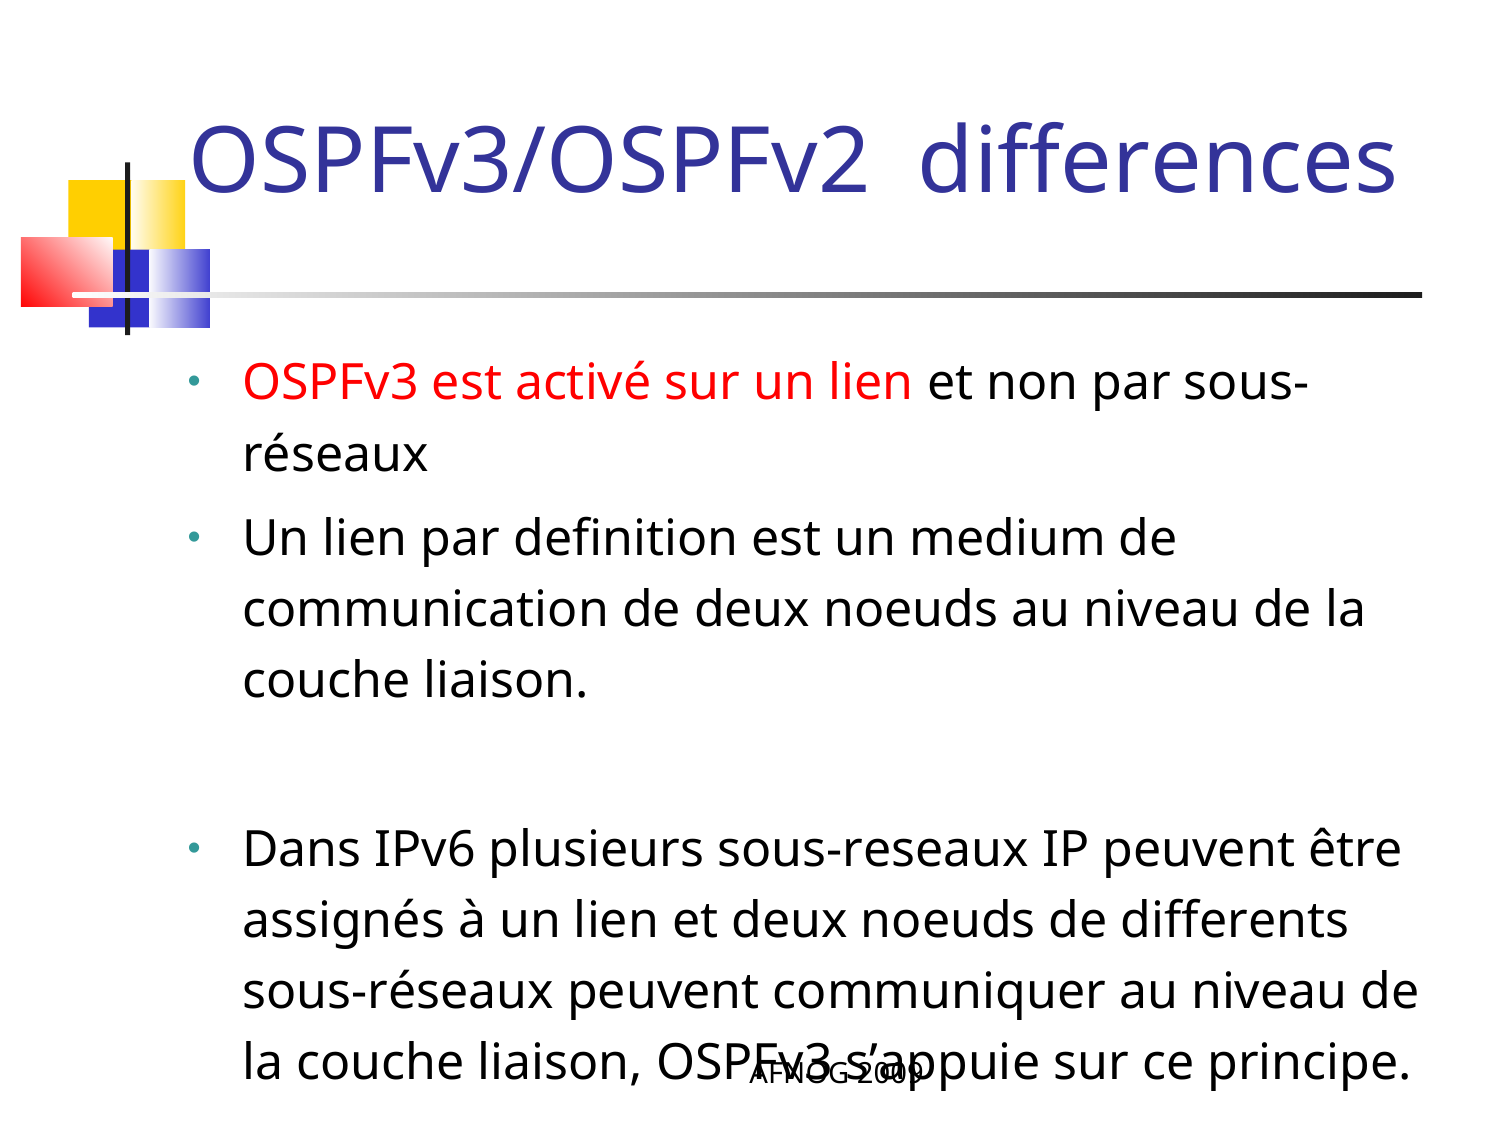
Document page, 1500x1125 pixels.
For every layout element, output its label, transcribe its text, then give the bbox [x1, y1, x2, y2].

list OSPFv3 est activé sur un lien et non par sous-réseaux Un lien par definition est un medium de communication de deux noeuds au niveau de la couche liaison. Dans IPv6 plusieurs sous-reseaux IP peuvent être assignés à un lien et deux noeuds de differents sous-réseaux peuvent communiquer au niveau de la couche liaison, OSPFv3 s’appuie sur ce principe. [187, 343, 1425, 1125]
title OSPFv3/OSPFv2 differences [188, 35, 1468, 276]
